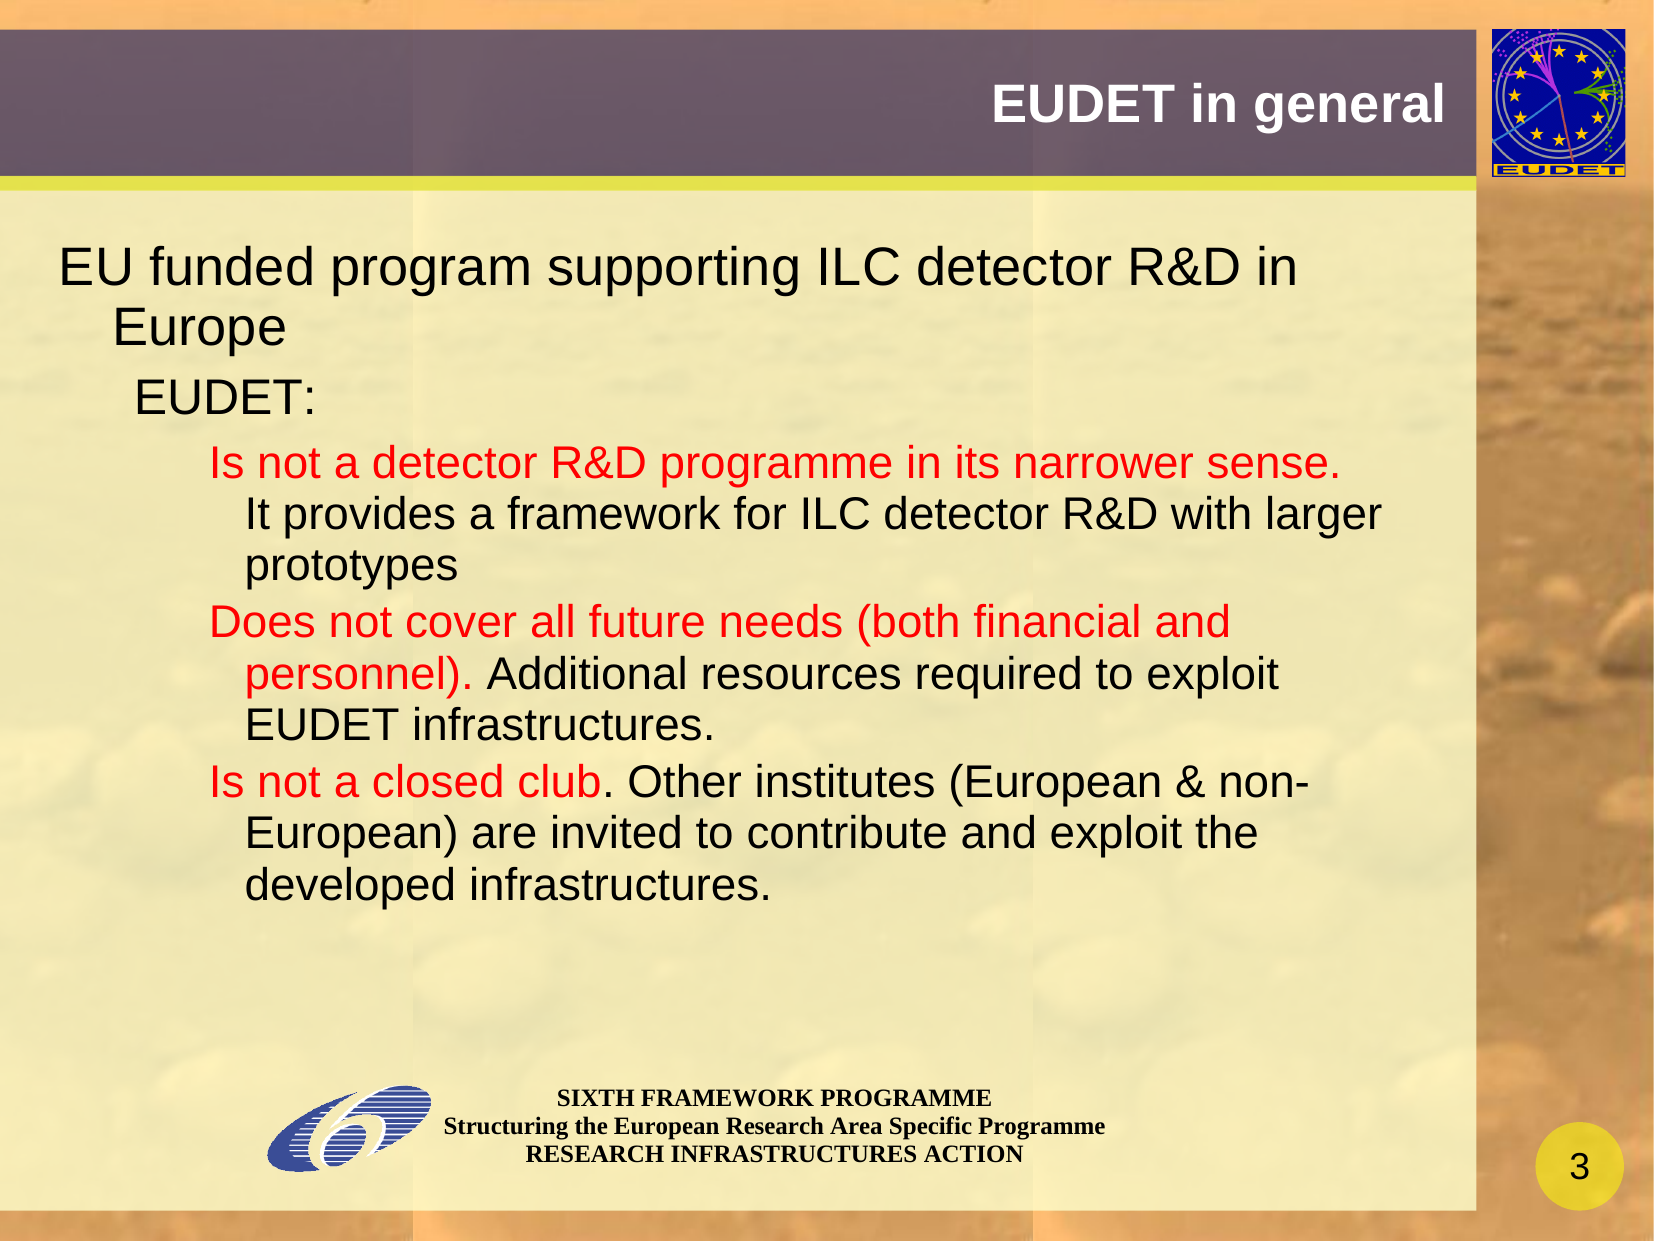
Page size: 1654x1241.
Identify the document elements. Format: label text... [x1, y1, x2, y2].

text_box SIXTH FRAMEWORK PROGRAMME Structuring the European Research Area Specific Programme RESEARCH INFRASTRUCTURES ACTION [428, 1076, 1122, 1176]
picture [0, 0, 1654, 1241]
title EUDET in general [29, 59, 1447, 148]
picture [265, 1084, 431, 1177]
list EU funded program supporting ILC detector R&D in Europe EUDET: Is not a detector R&D programme in its narrower sense. It provides a framework for ILC detector R&D with larger prototypes Does not cover all future needs (both financial and personnel). Additional resources required to exploit EUDET infrastructures. Is not a closed club. Other institutes (European & non-European) are invited to contribute and exploit the developed infrastructures. [59, 236, 1418, 976]
